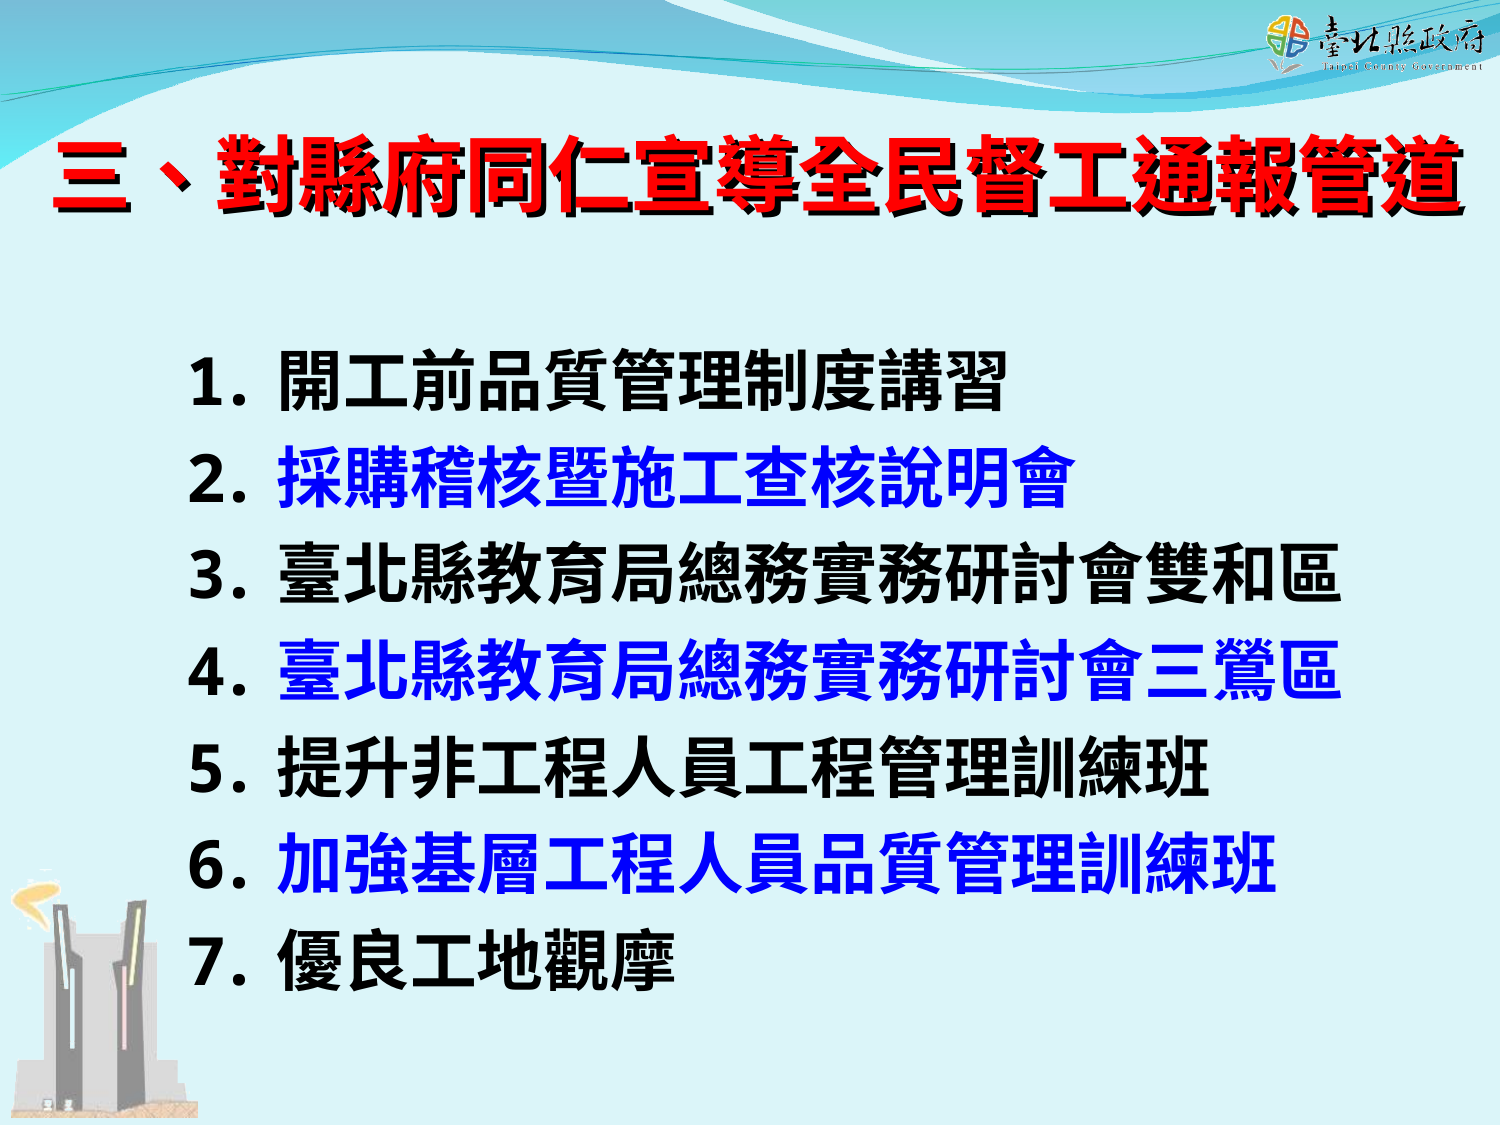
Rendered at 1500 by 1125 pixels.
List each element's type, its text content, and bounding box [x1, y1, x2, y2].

picture [11, 869, 198, 1118]
subtitle 開工前品質管理制度講習 採購稽核暨施工查核說明會 臺北縣教育局總務實務研討會雙和區 臺北縣教育局總務實務研討會三鶯區 提升非工程人員工程管理訓練班 加強基層工程人員品質管理訓練班 優良工地觀摩 [171, 326, 1365, 1012]
picture [0, 0, 1500, 102]
title 三、對縣府同仁宣導全民督工通報管道 [41, 113, 1471, 232]
